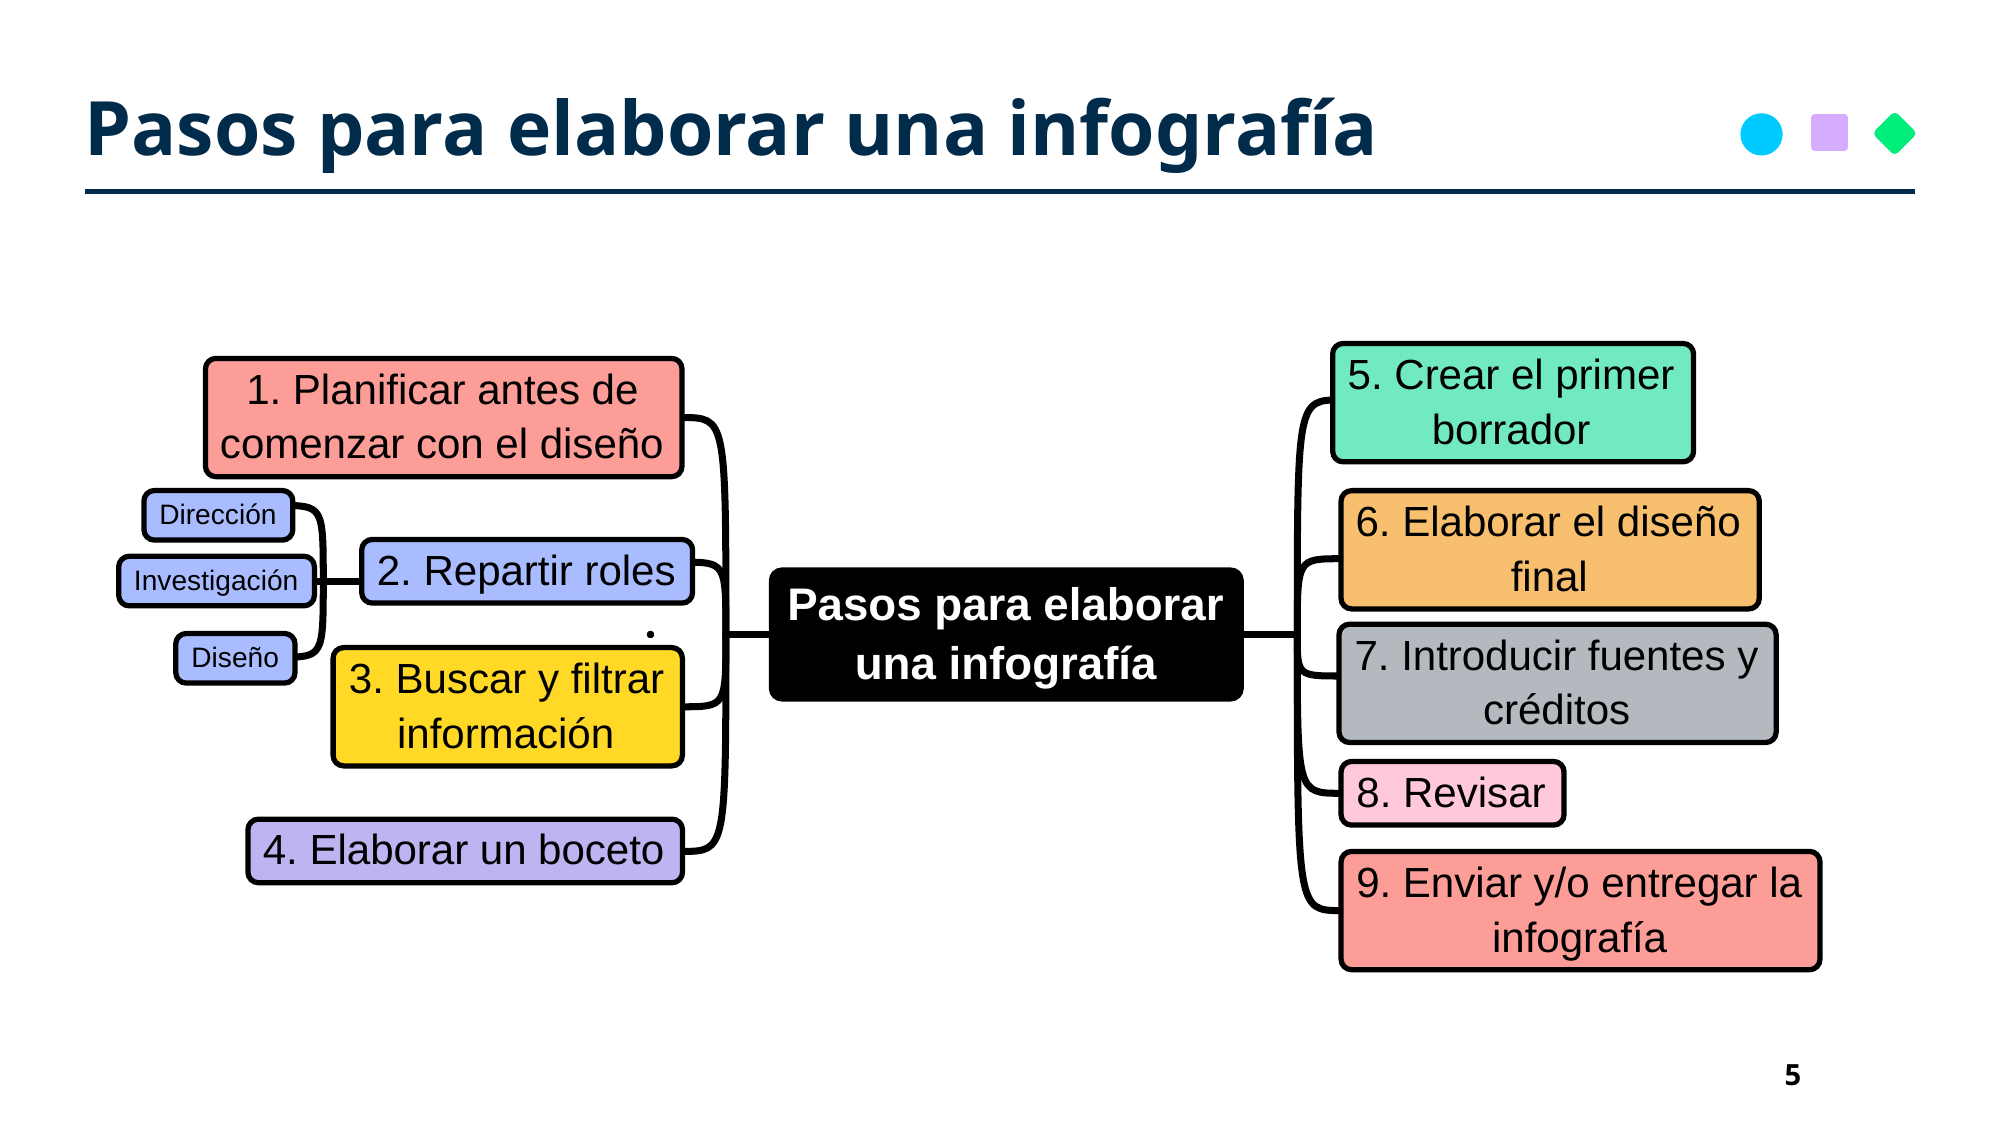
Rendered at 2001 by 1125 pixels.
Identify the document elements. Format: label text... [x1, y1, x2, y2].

title Pasos para elaborar una infografía [84, 29, 1601, 178]
picture [112, 281, 1884, 987]
